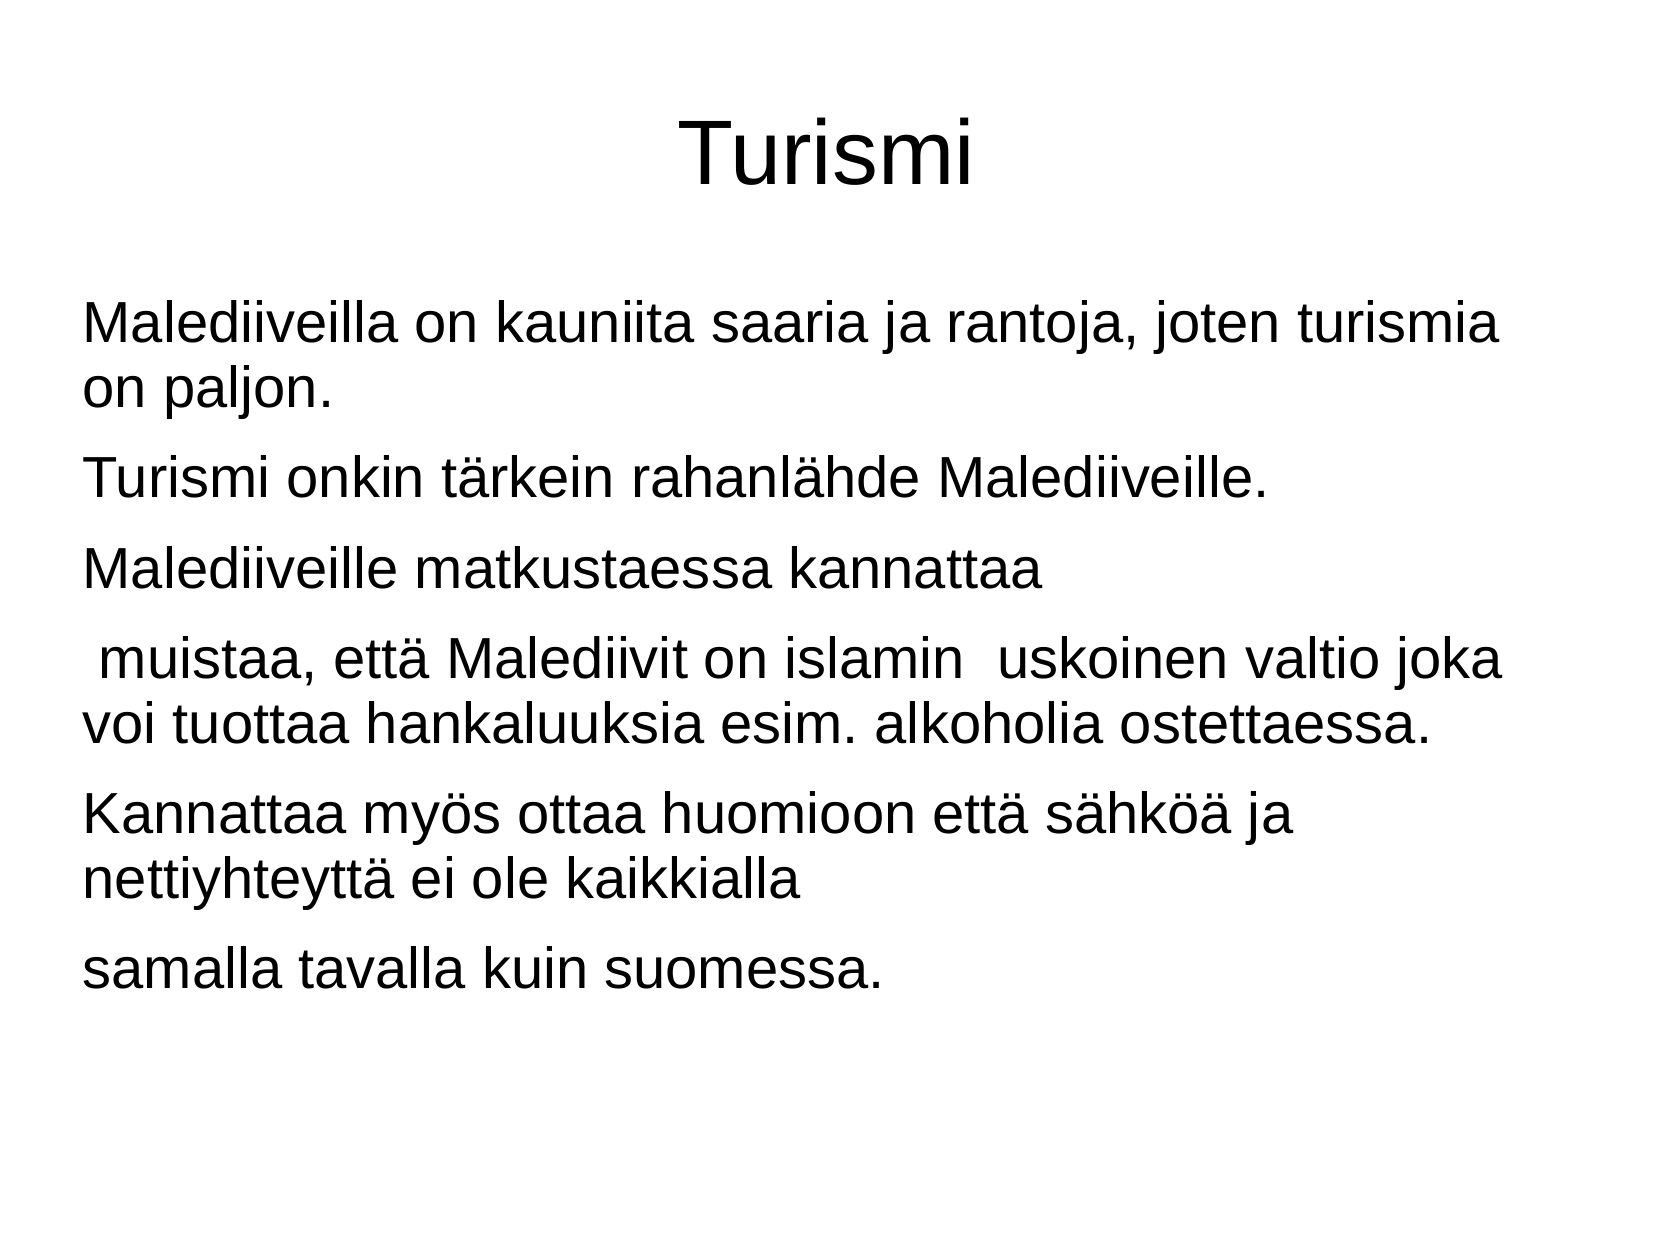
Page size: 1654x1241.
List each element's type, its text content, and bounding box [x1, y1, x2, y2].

title Turismi [82, 49, 1571, 257]
list Malediiveilla on kauniita saaria ja rantoja, joten turismia on paljon. Turismi onkin tärkein rahanlähde Malediiveille. Malediiveille matkustaessa kannattaa muistaa, että Malediivit on islamin uskoinen valtio joka voi tuottaa hankaluuksia esim. alkoholia ostettaessa. Kannattaa myös ottaa huomioon että sähköä ja nettiyhteyttä ei ole kaikkialla samalla tavalla kuin suomessa. [82, 290, 1571, 1010]
